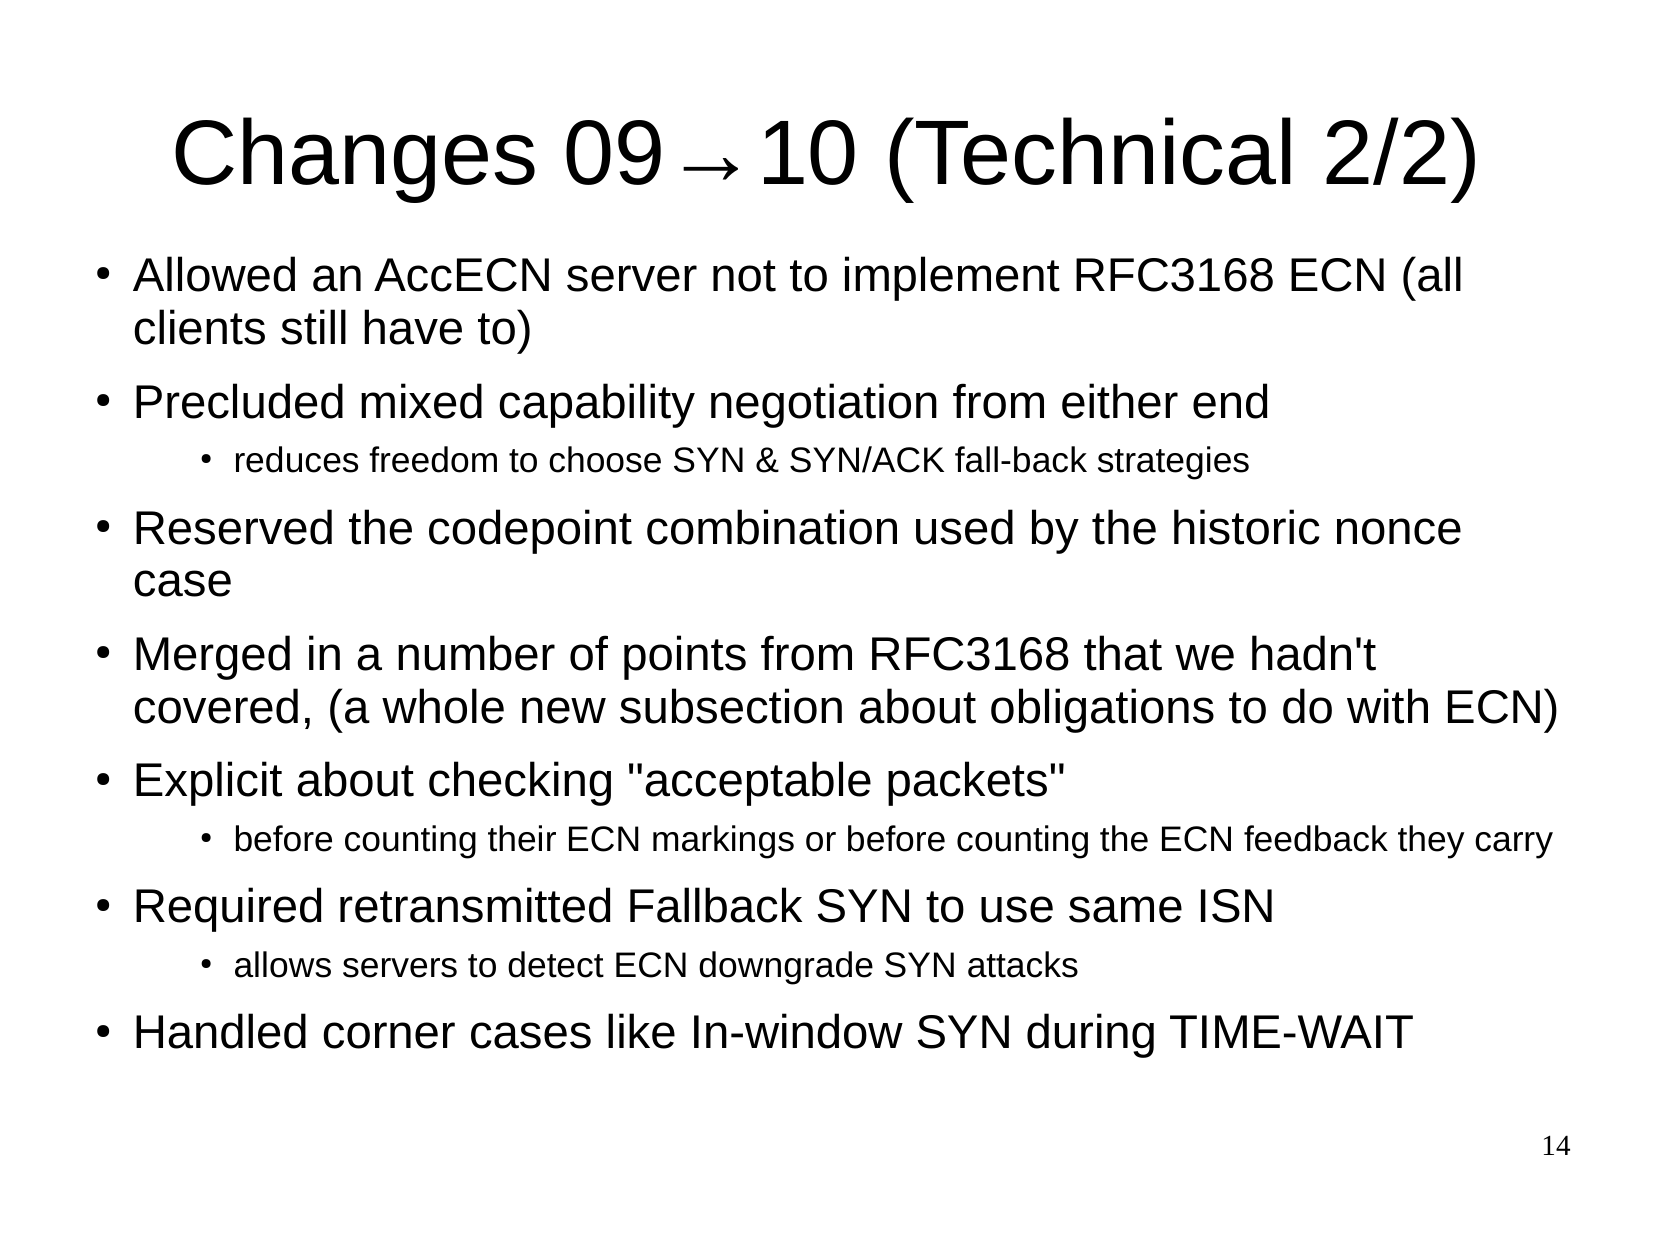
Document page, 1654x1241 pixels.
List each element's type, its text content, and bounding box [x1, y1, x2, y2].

title Changes 09→10 (Technical 2/2) [82, 49, 1571, 248]
list Allowed an AccECN server not to implement RFC3168 ECN (all clients still have to) Precluded mixed capability negotiation from either end reduces freedom to choose SYN & SYN/ACK fall-back strategies Reserved the codepoint combination used by the historic nonce case Merged in a number of points from RFC3168 that we hadn't covered, (a whole new subsection about obligations to do with ECN) Explicit about checking "acceptable packets" before counting their ECN markings or before counting the ECN feedback they carry Required retransmitted Fallback SYN to use same ISN allows servers to detect ECN downgrade SYN attacks Handled corner cases like In-window SYN during TIME-WAIT [82, 248, 1571, 1117]
